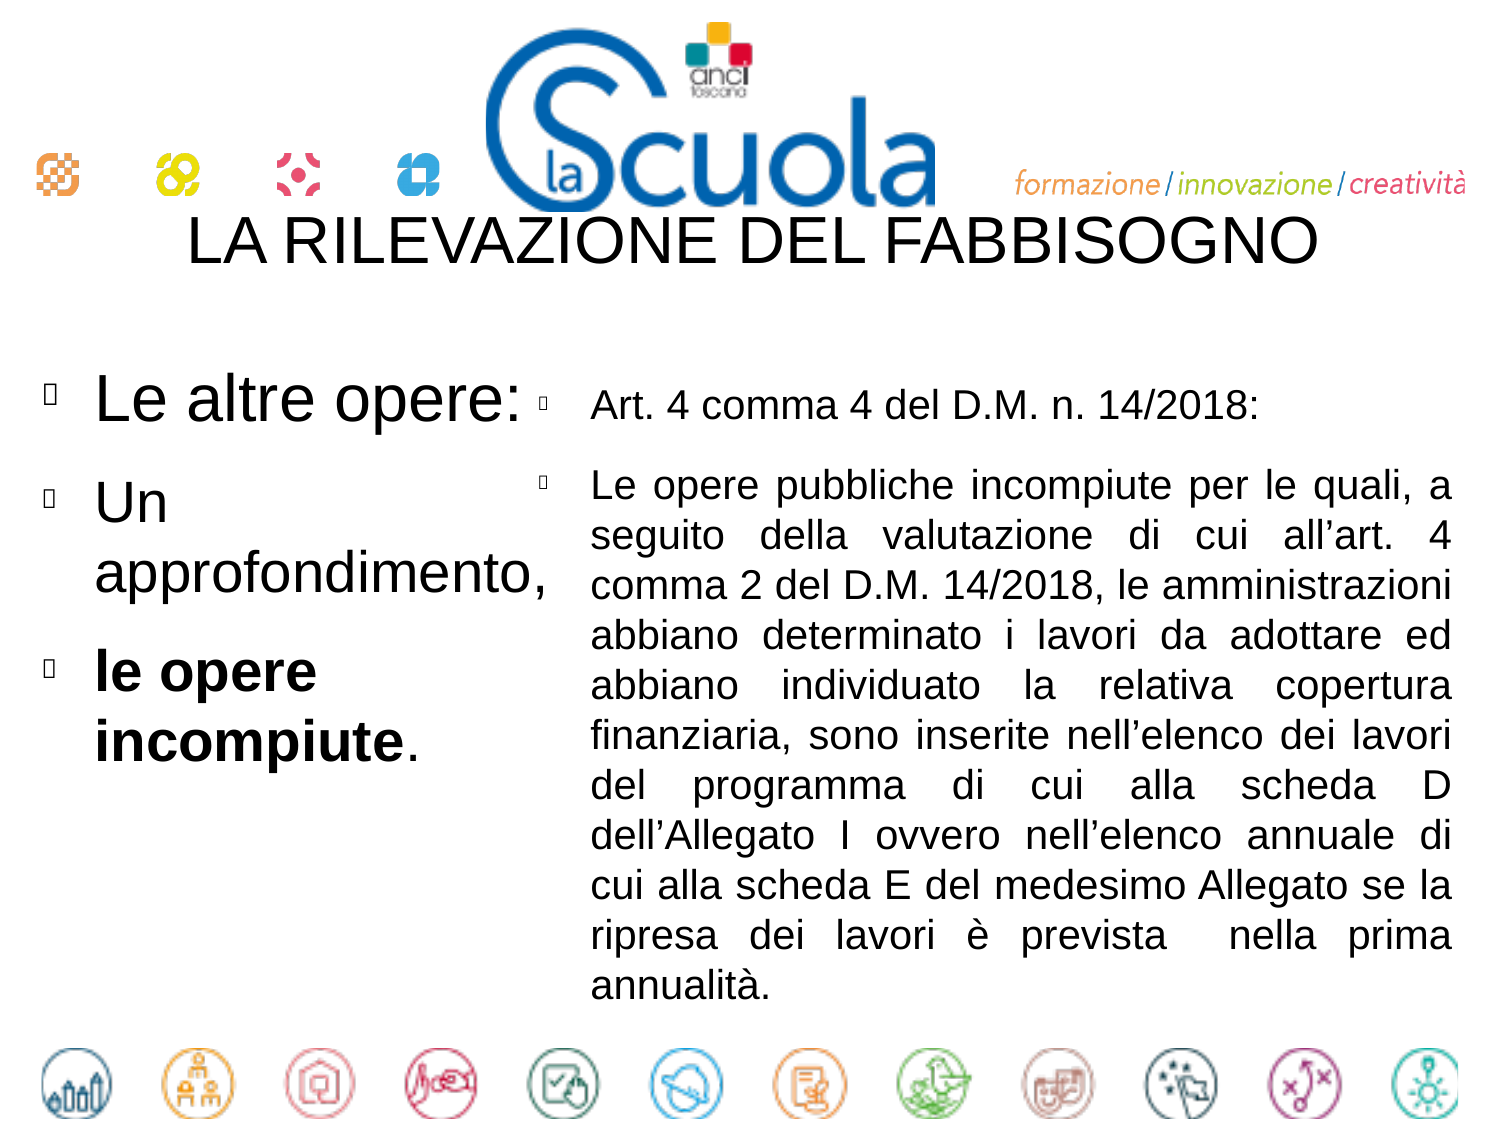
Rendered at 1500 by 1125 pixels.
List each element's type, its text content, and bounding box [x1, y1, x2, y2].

text_box Le altre opere: Un approfondimento, le opere incompiute. [23, 354, 615, 993]
text_box Art. 4 comma 4 del D.M. n. 14/2018: Le opere pubbliche incompiute per le quali, a seguito della valutazione di cui all’art. 4 comma 2 del D.M. 14/2018, le amministrazioni abbiano determinato i lavori da adottare ed abbiano individuato la relativa copertura finanziaria, sono inserite nell’elenco dei lavori del programma di cui alla scheda D dell’Allegato I ovvero nell’elenco annuale di cui alla scheda E del medesimo Allegato se la ripresa dei lavori è prevista nella prima annualità. [519, 377, 1453, 1040]
text_box LA RILEVAZIONE DEL FABBISOGNO [79, 142, 1430, 331]
